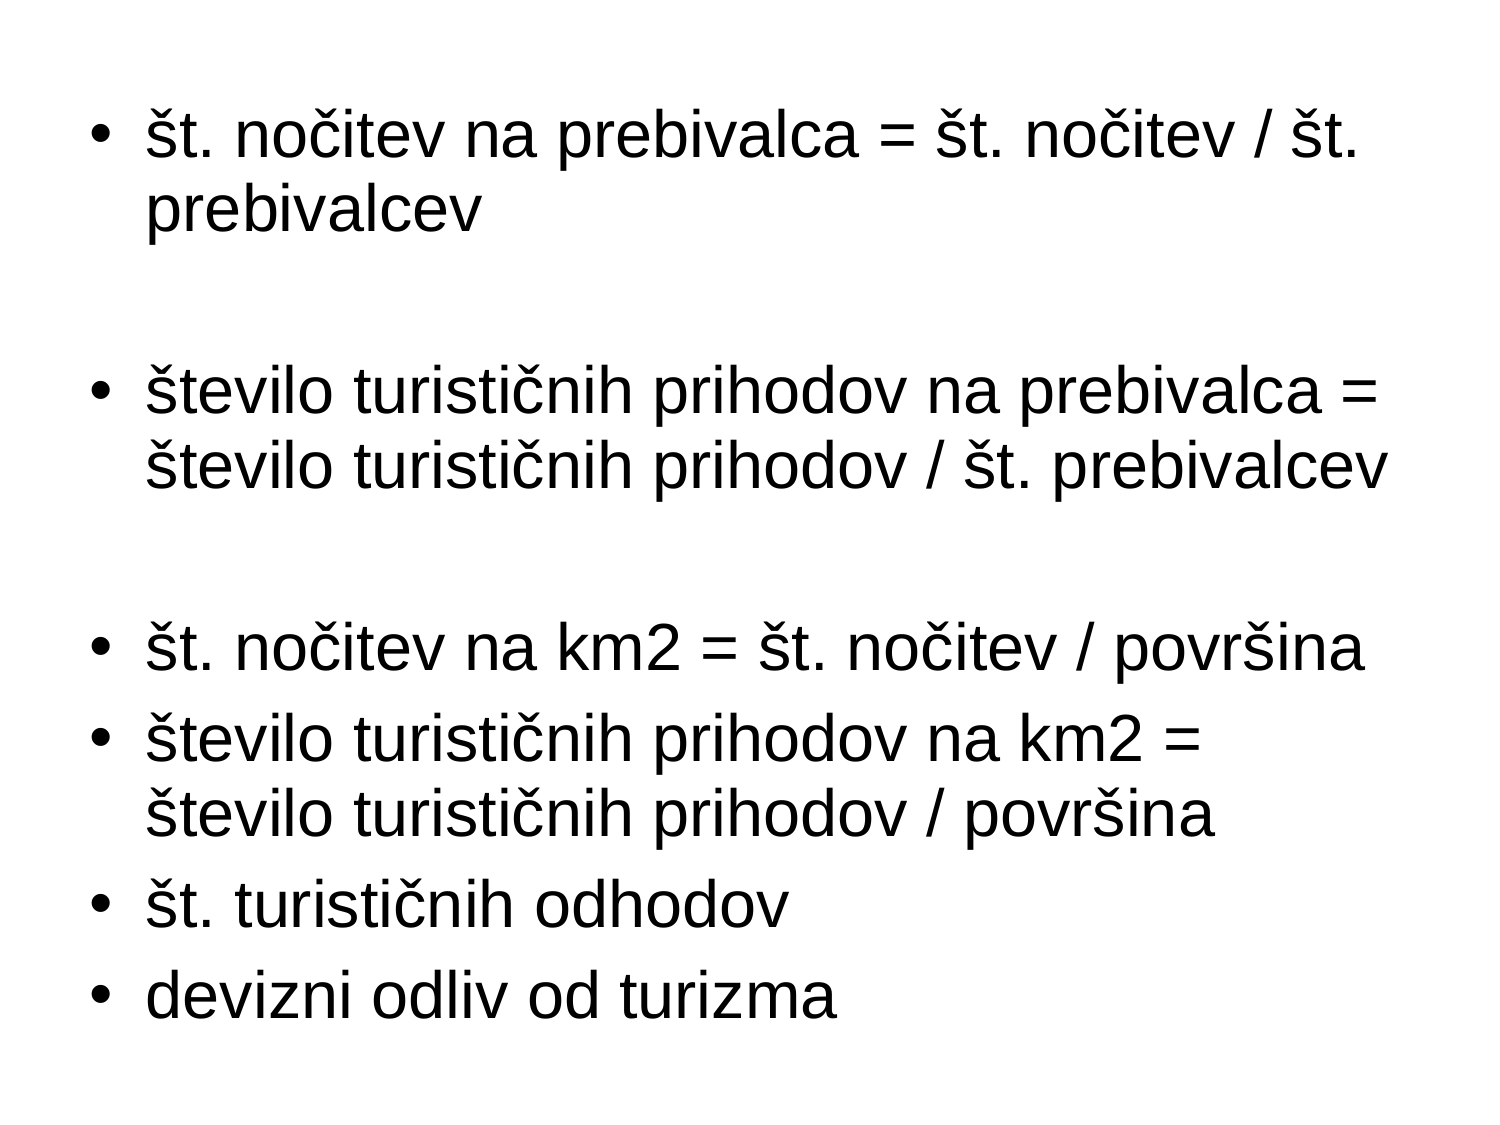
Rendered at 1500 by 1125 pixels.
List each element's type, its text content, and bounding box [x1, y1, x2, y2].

list št. nočitev na prebivalca = št. nočitev / št. prebivalcev število turističnih prihodov na prebivalca = število turističnih prihodov / št. prebivalcev št. nočitev na km2 = št. nočitev / površina število turističnih prihodov na km2 = število turističnih prihodov / površina št. turističnih odhodov devizni odliv od turizma [75, 90, 1425, 1125]
